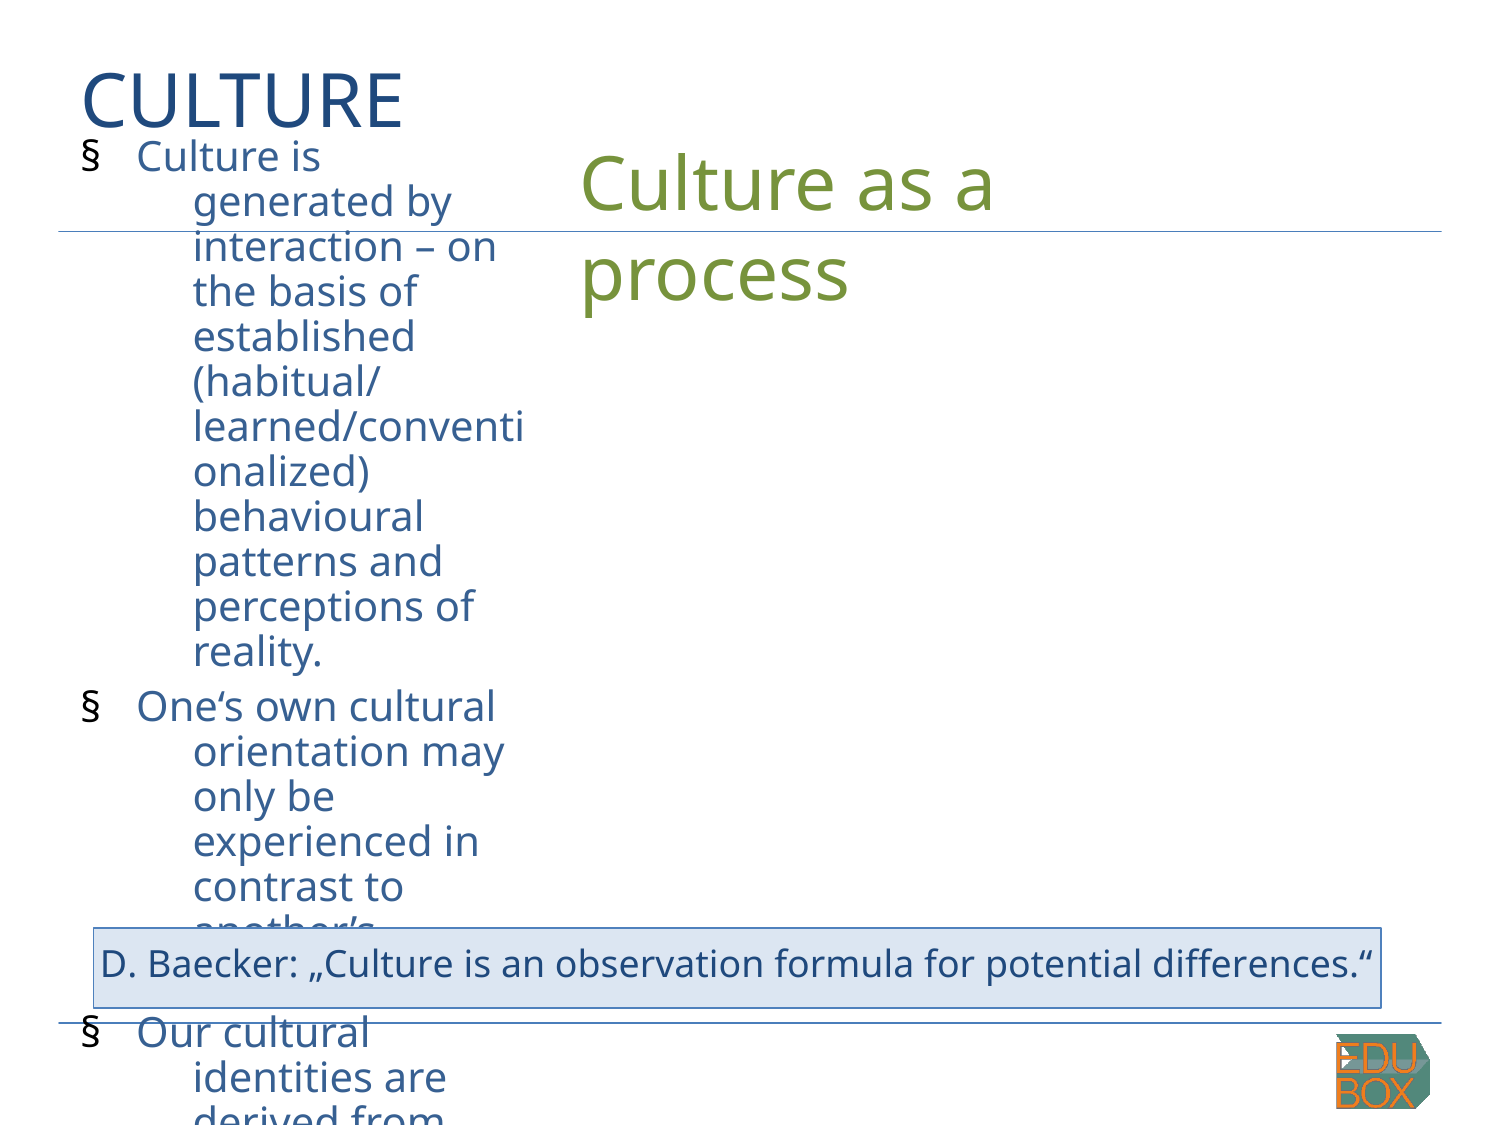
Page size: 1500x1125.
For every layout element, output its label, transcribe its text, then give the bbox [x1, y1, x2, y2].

list Culture as a process [64, 153, 1400, 247]
title CULTURE [64, 42, 1500, 153]
text_box D. Baecker: „Culture is an observation formula for potential differences.“ [93, 927, 1381, 1008]
picture [1328, 1028, 1437, 1114]
list Culture is generated by interaction – on the basis of established (habitual/ learned/conventionalized) behavioural patterns and perceptions of reality. One‘s own cultural orientation may only be experienced in contrast to another’s orientation. Our cultural identities are derived from memberships of various cultural groups. Identity is dynamic: It changes and develops as a social construct, it aims at establishing coherence and consistency, depending on the situational context, specific cultural identities become salient – sometimes by conscious assessment of context, sometimes unconsciously, but always as a result of comparison with others. [64, 231, 1436, 982]
